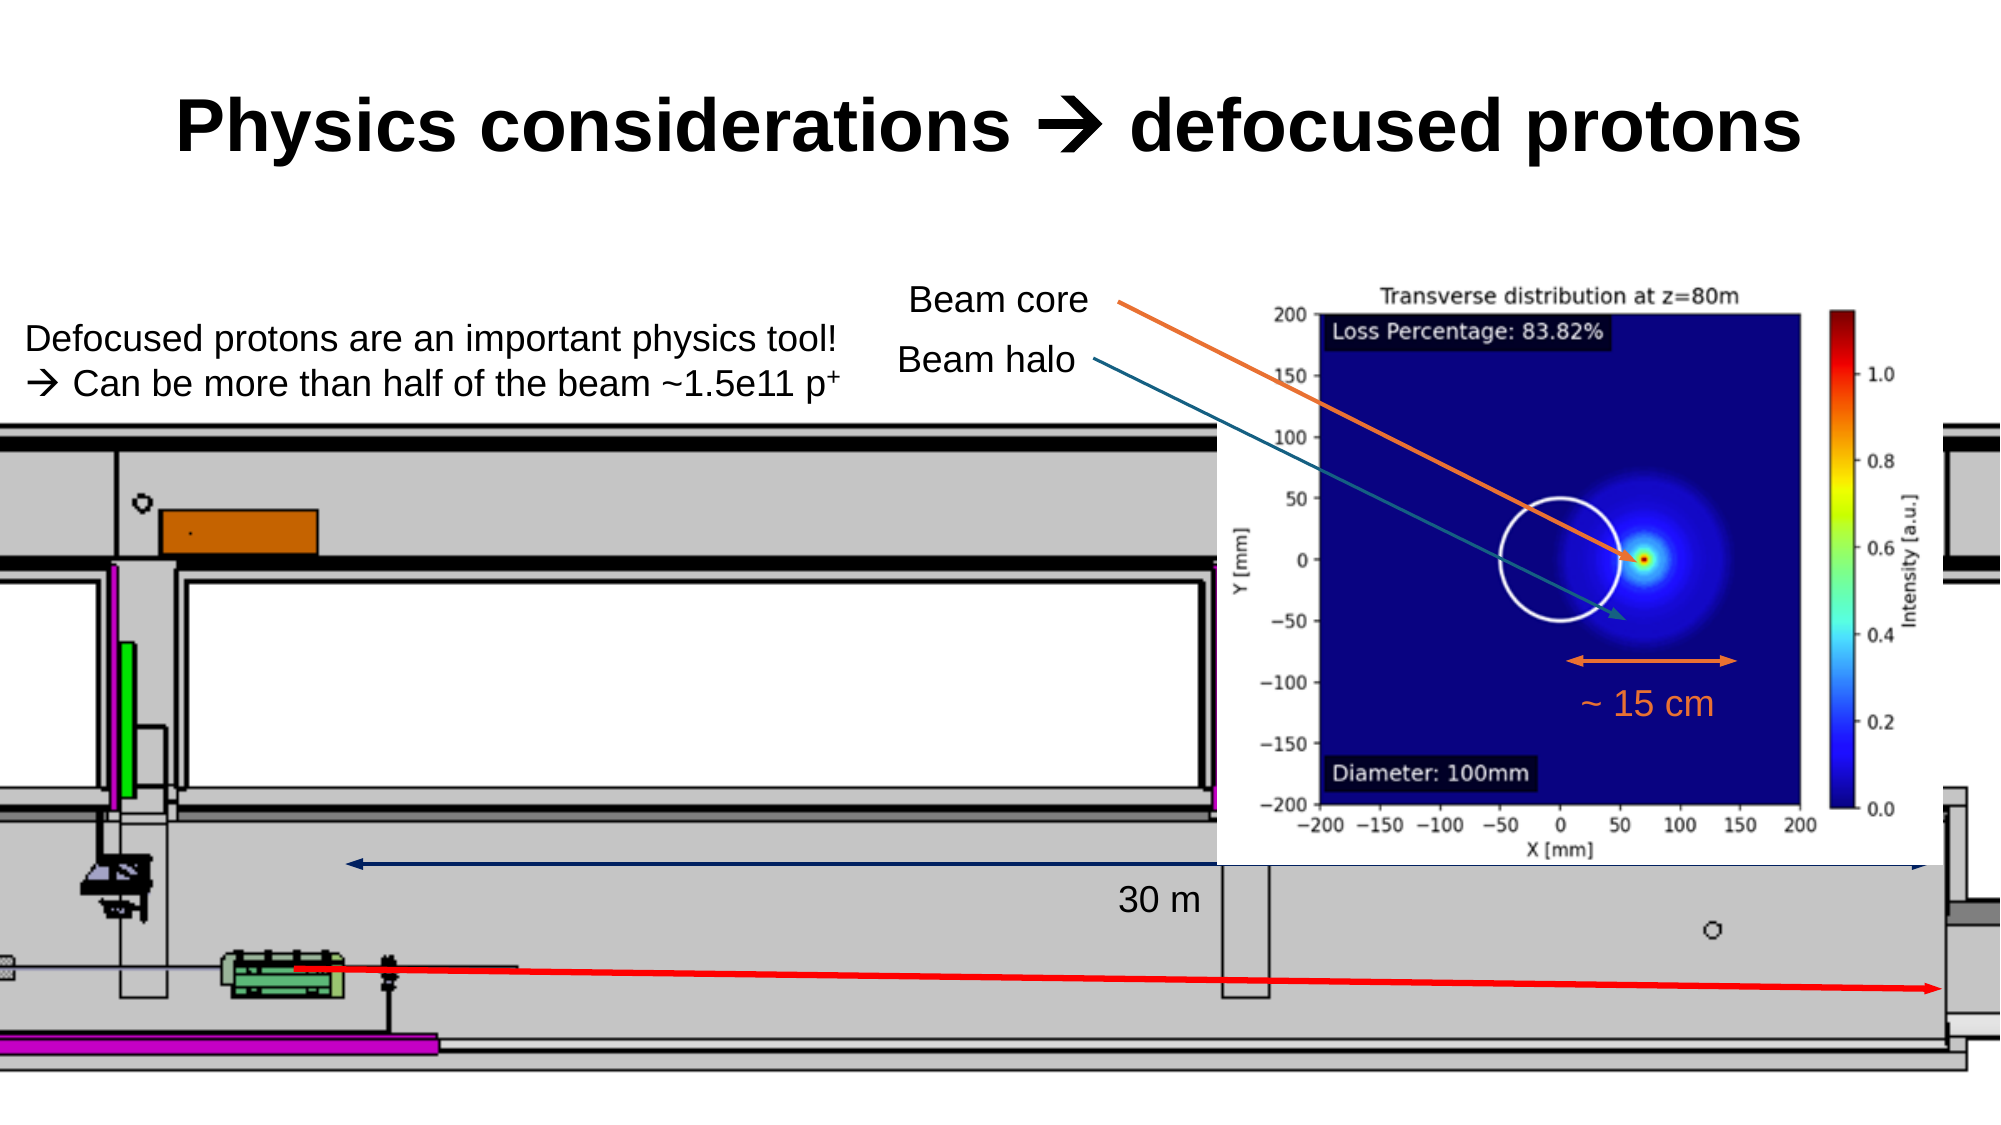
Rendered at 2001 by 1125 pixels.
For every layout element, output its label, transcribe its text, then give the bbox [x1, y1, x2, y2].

text_box Beam halo [882, 327, 1094, 389]
text_box 30 m [1103, 867, 1218, 929]
text_box Physics considerations  defocused protons [160, 68, 1835, 175]
text_box ~ 15 cm [1565, 671, 1732, 732]
text_box Beam core [893, 267, 1107, 328]
picture [0, 273, 2000, 1125]
text_box Defocused protons are an important physics tool!  Can be more than half of the beam ~1.5e11 p+ [9, 306, 872, 413]
